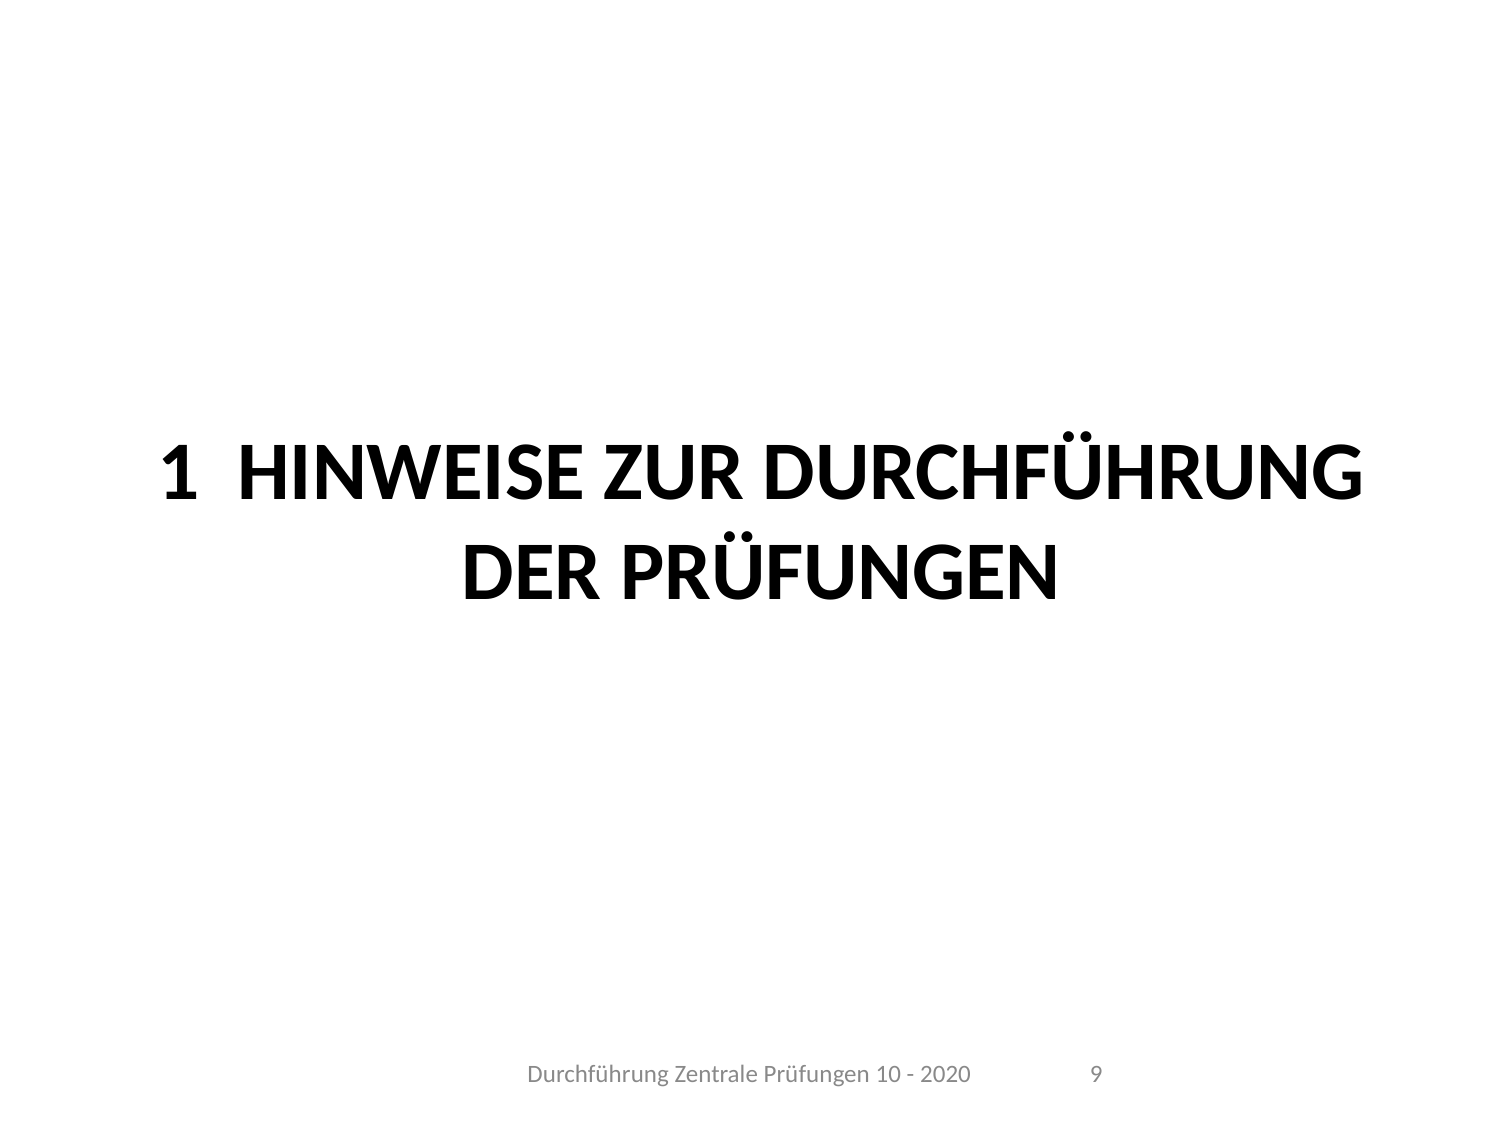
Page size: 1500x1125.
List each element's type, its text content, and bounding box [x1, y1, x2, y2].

text_box 9 [1074, 1042, 1426, 1103]
title 1 Hinweise zur Durchführung der Prüfungen [123, 408, 1399, 633]
text_box Durchführung Zentrale Prüfungen 10 - 2020 [512, 1042, 988, 1103]
